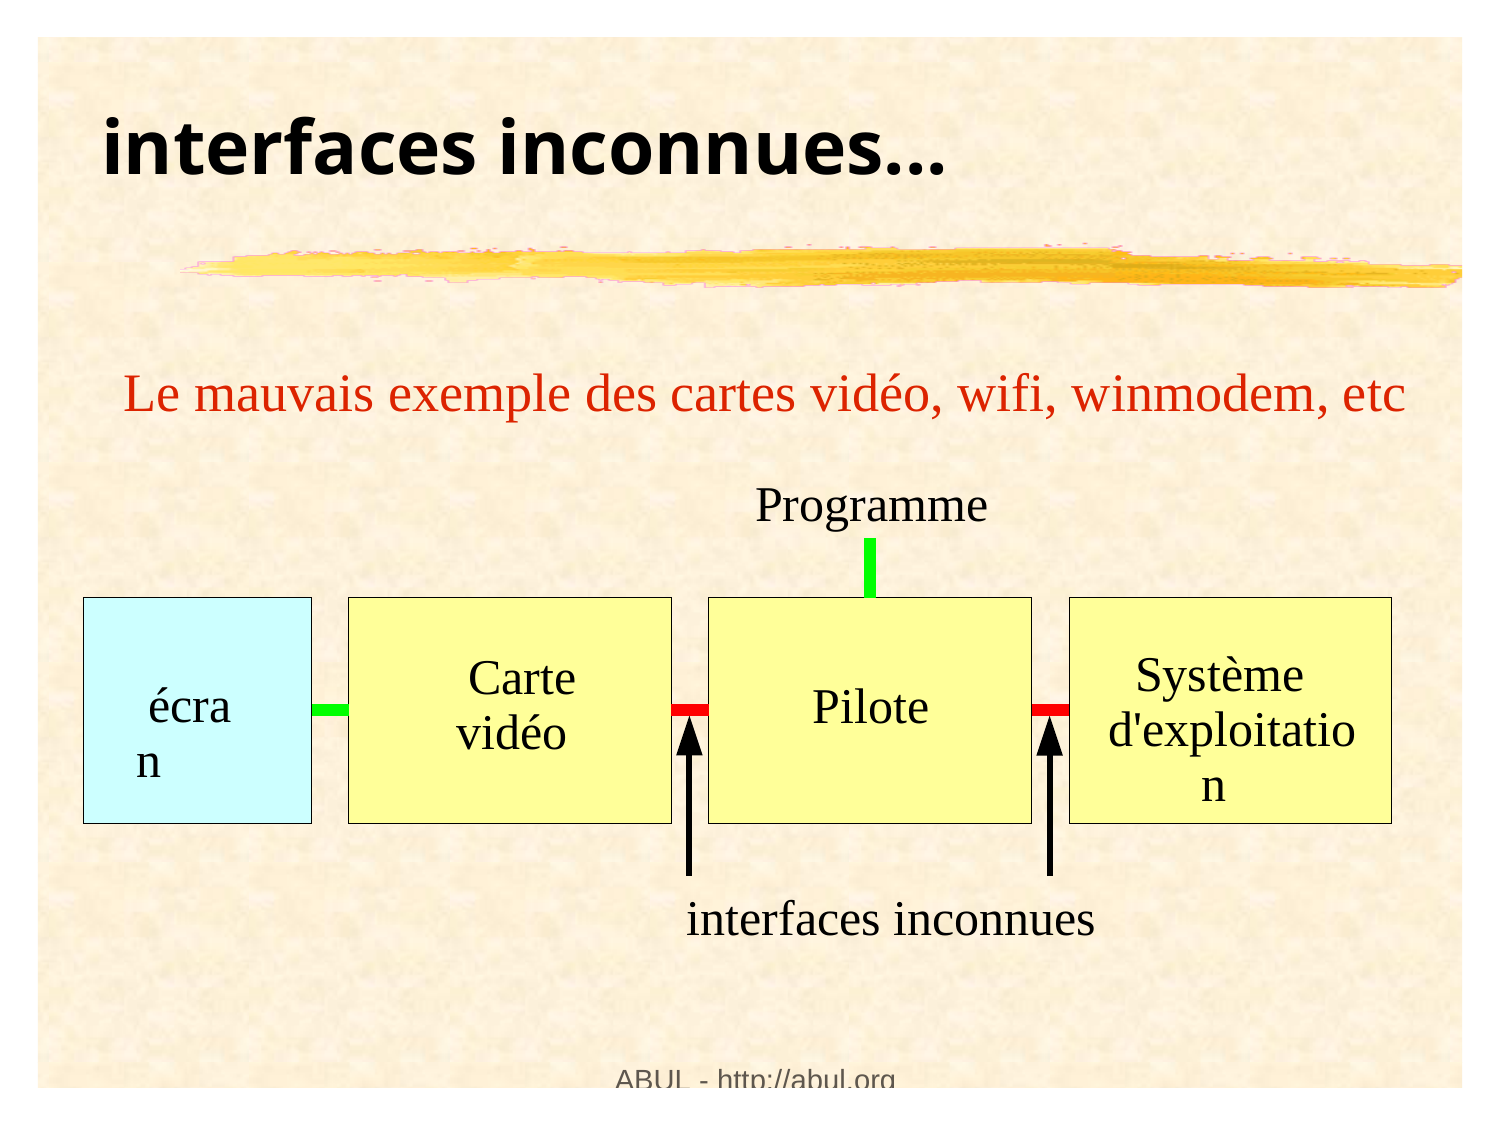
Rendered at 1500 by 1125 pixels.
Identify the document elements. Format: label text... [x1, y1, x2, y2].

picture [620, 1073, 627, 1082]
picture [883, 1076, 891, 1088]
picture [794, 1082, 801, 1088]
text_box Carte vidéo [456, 649, 635, 771]
text_box Le mauvais exemple des cartes vidéo, wifi, winmodem, etc [111, 363, 1439, 429]
text_box Pilote [801, 678, 966, 740]
text_box [83, 597, 312, 824]
picture [639, 1081, 649, 1088]
picture [738, 1076, 743, 1088]
text_box Système d'exploitation [1089, 646, 1364, 788]
text_box écran [136, 678, 246, 739]
picture [722, 1076, 729, 1088]
text_box [708, 597, 1032, 824]
picture [37, 37, 1463, 1088]
picture [858, 1076, 866, 1088]
text_box [348, 597, 672, 824]
title interfaces inconnues... [101, 39, 1312, 253]
text_box Programme [661, 477, 1071, 538]
picture [754, 1076, 761, 1088]
text_box [1069, 597, 1392, 824]
text_box interfaces inconnues [674, 890, 1201, 952]
picture [639, 1072, 648, 1078]
picture [811, 1076, 818, 1088]
picture [618, 1084, 630, 1088]
